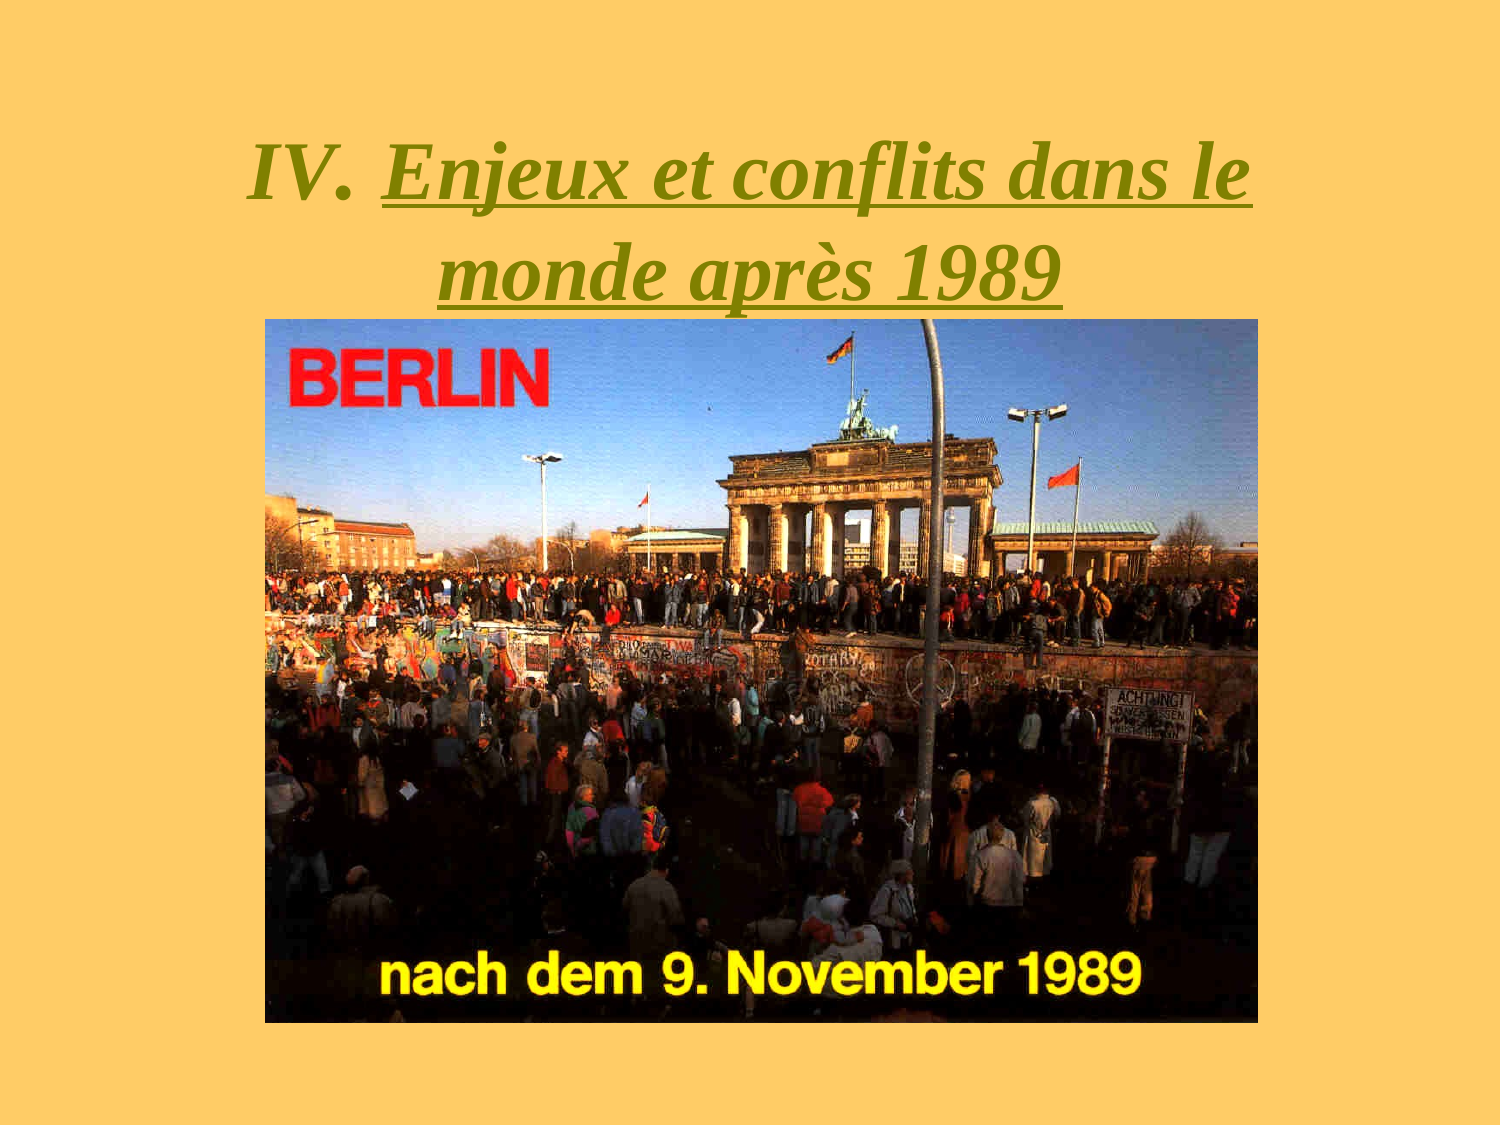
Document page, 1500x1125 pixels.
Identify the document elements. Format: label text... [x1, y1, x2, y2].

picture [265, 319, 1258, 1023]
title IV. Enjeux et conflits dans le monde après 1989 [112, 99, 1388, 288]
